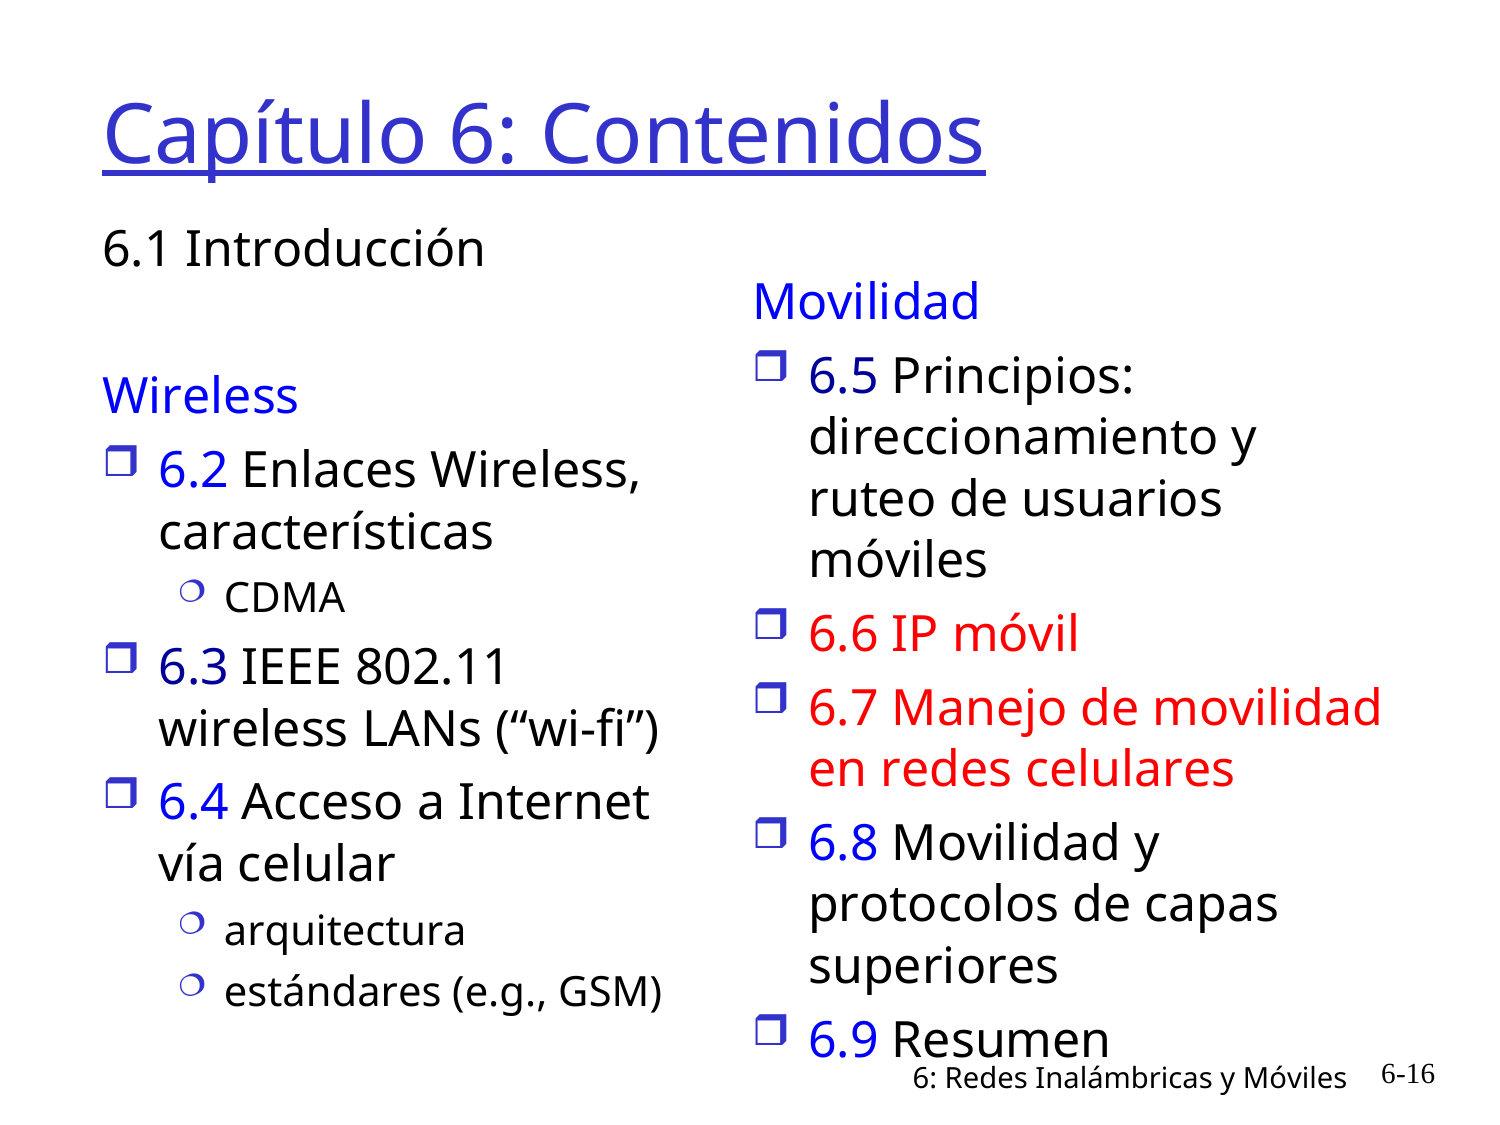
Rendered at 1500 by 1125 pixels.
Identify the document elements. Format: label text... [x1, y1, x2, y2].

title Capítulo 6: Contenidos [87, 37, 1363, 225]
list Movilidad 6.5 Principios: direccionamiento y ruteo de usuarios móviles 6.6 IP móvil 6.7 Manejo de movilidad en redes celulares 6.8 Movilidad y protocolos de capas superiores 6.9 Resumen [737, 262, 1403, 1031]
list 6.1 Introducción Wireless 6.2 Enlaces Wireless, características CDMA 6.3 IEEE 802.11 wireless LANs (“wi-fi”) 6.4 Acceso a Internet vía celular arquitectura estándares (e.g., GSM) [87, 209, 713, 1027]
